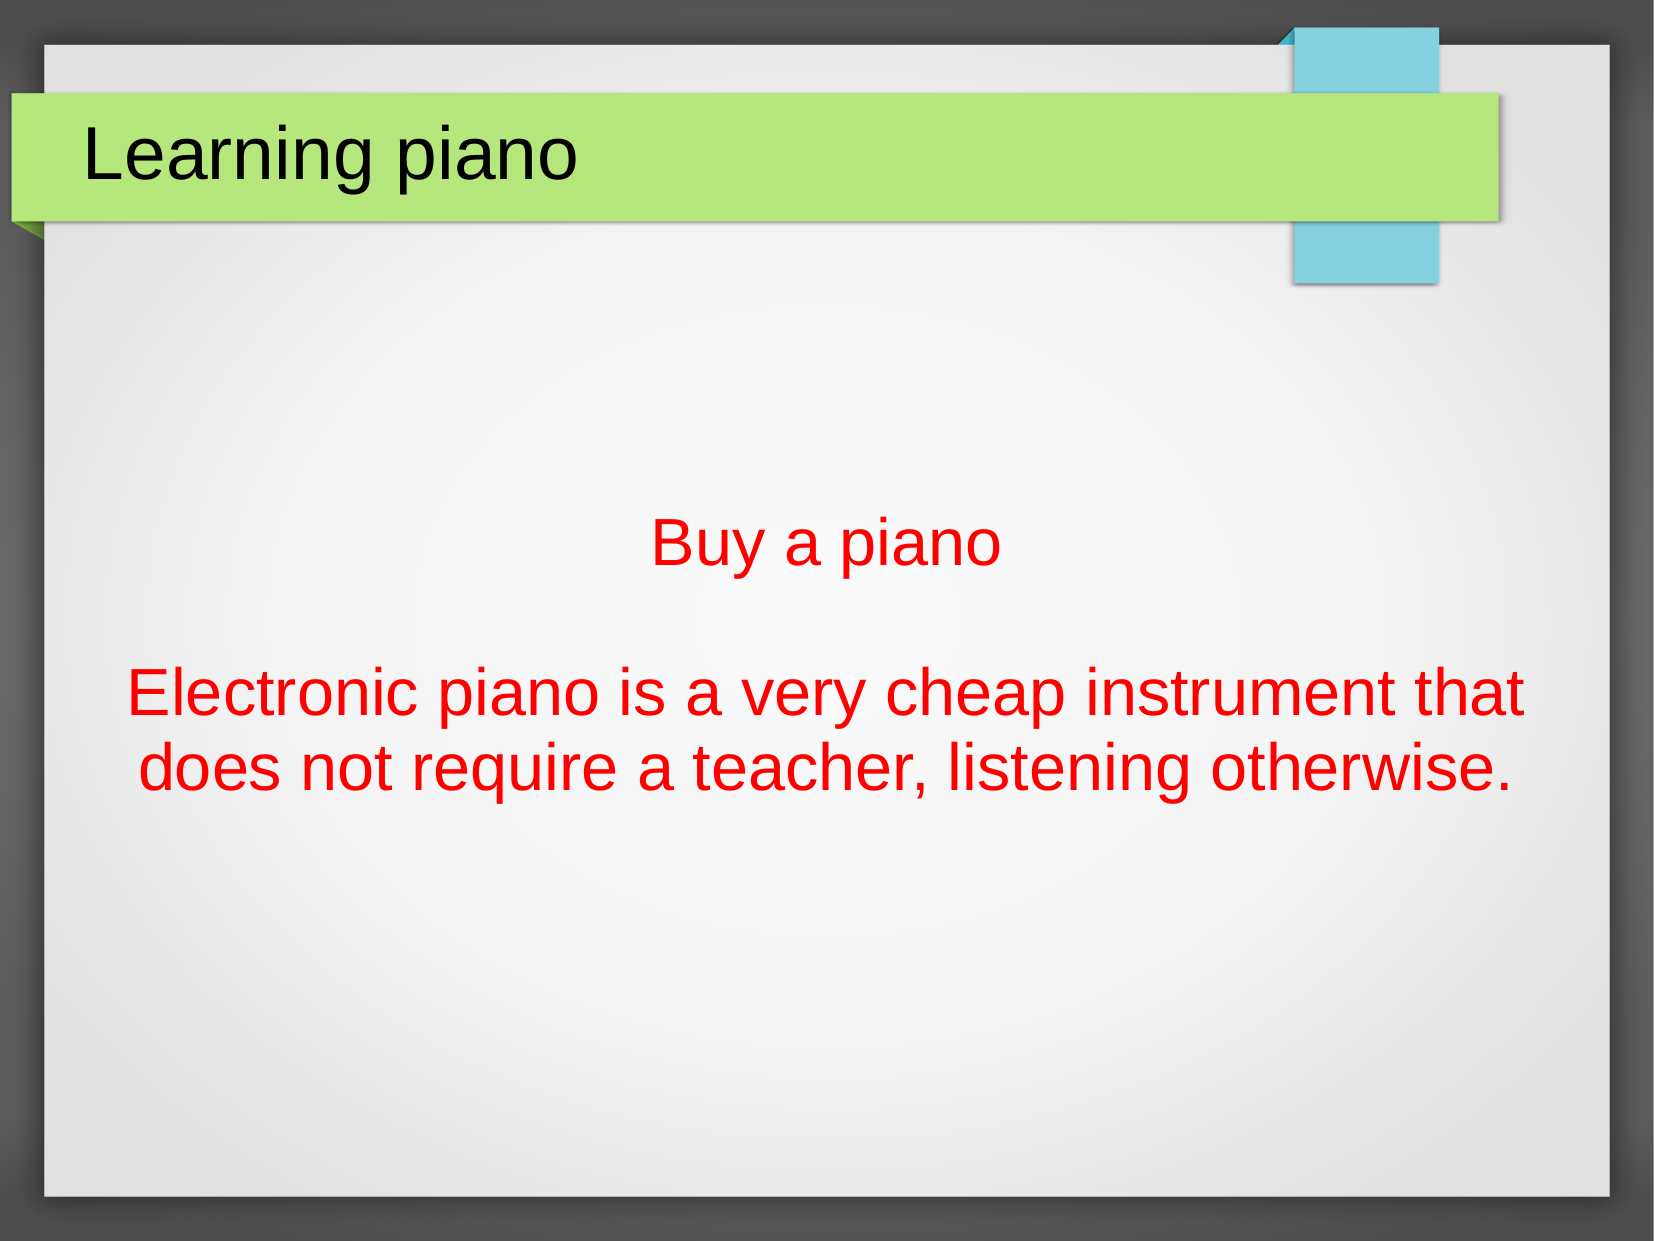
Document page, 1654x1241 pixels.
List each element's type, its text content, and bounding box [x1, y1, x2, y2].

subtitle Buy a piano Electronic piano is a very cheap instrument that does not require a teacher, listening otherwise. [82, 295, 1571, 1015]
picture [0, 0, 1654, 1241]
title Learning piano [82, 94, 1264, 213]
